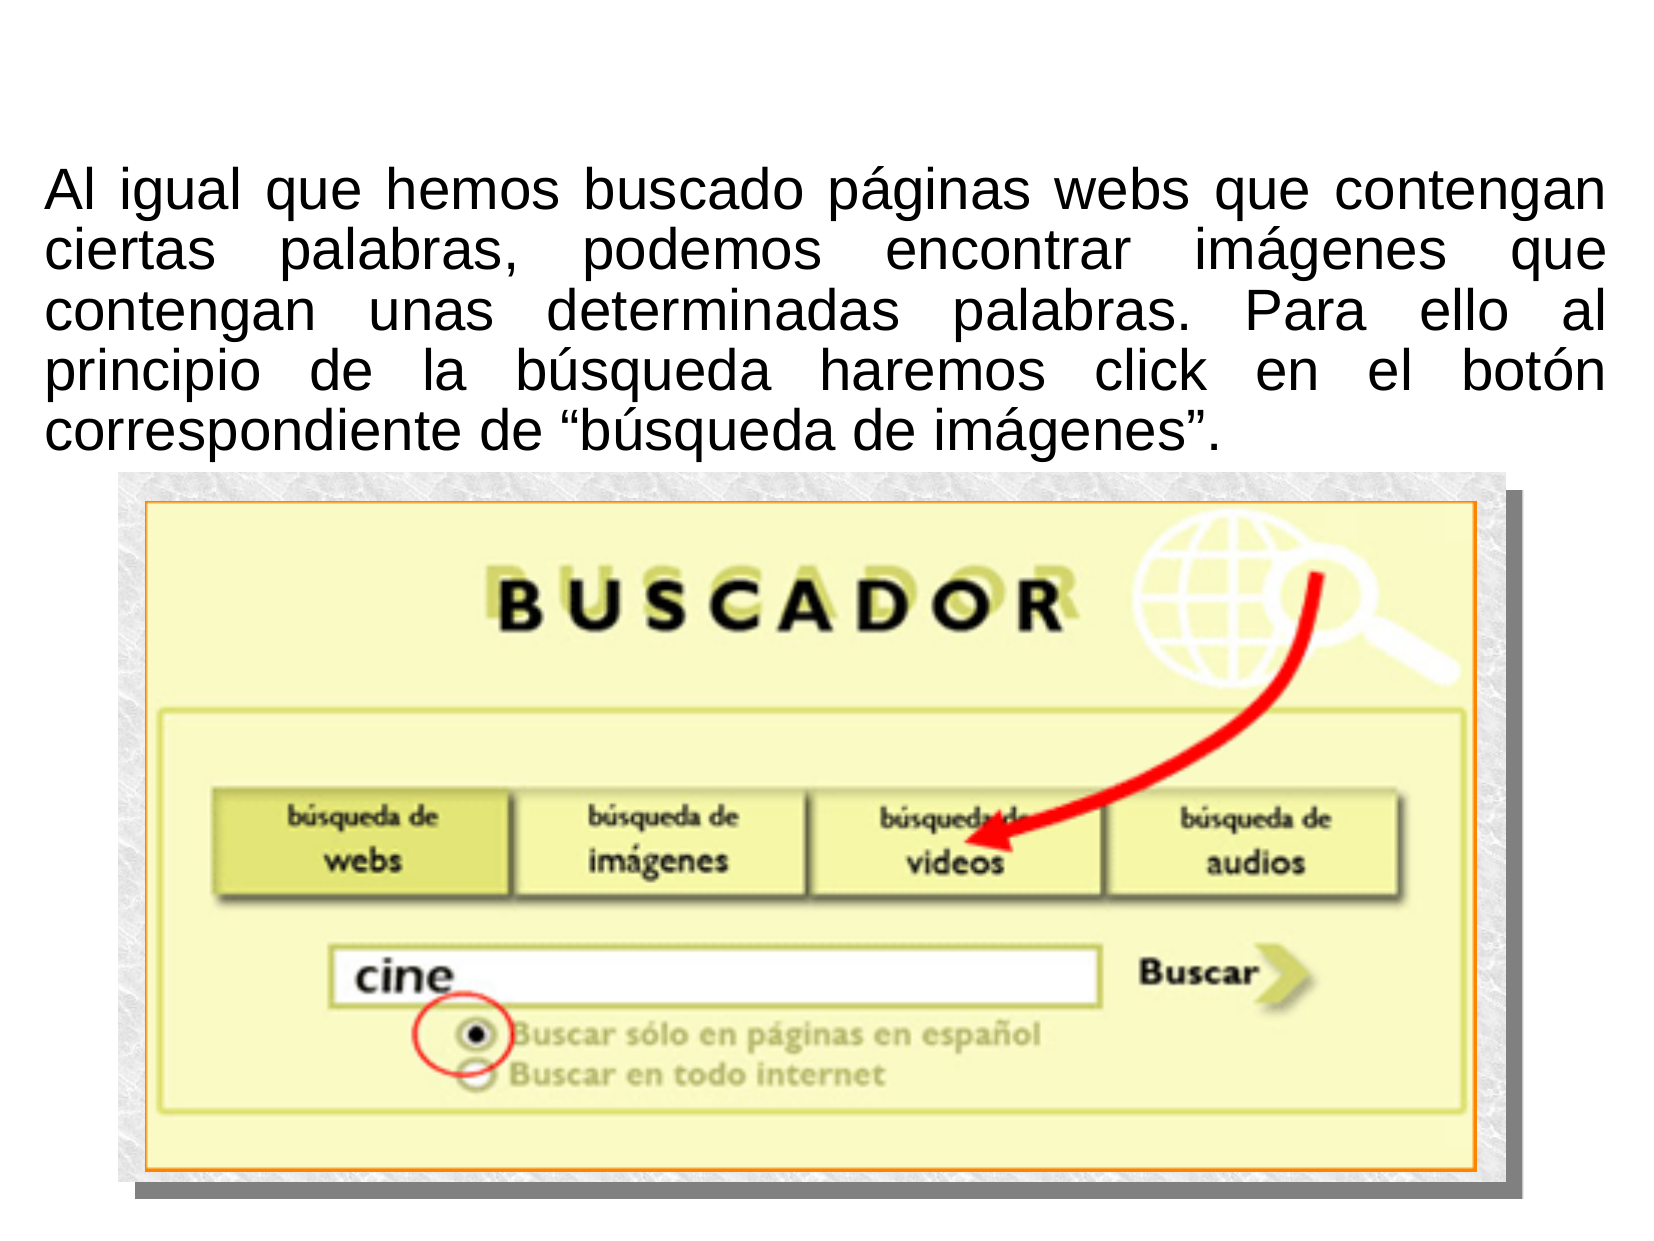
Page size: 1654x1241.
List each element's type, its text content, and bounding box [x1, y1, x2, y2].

picture [145, 501, 1477, 1172]
text_box Al igual que hemos buscado páginas webs que contengan ciertas palabras, podemos encontrar imágenes que contengan unas determinadas palabras. Para ello al principio de la búsqueda haremos click en el botón correspondiente de “búsqueda de imágenes”. [29, 153, 1625, 475]
text_box [118, 472, 1506, 1182]
